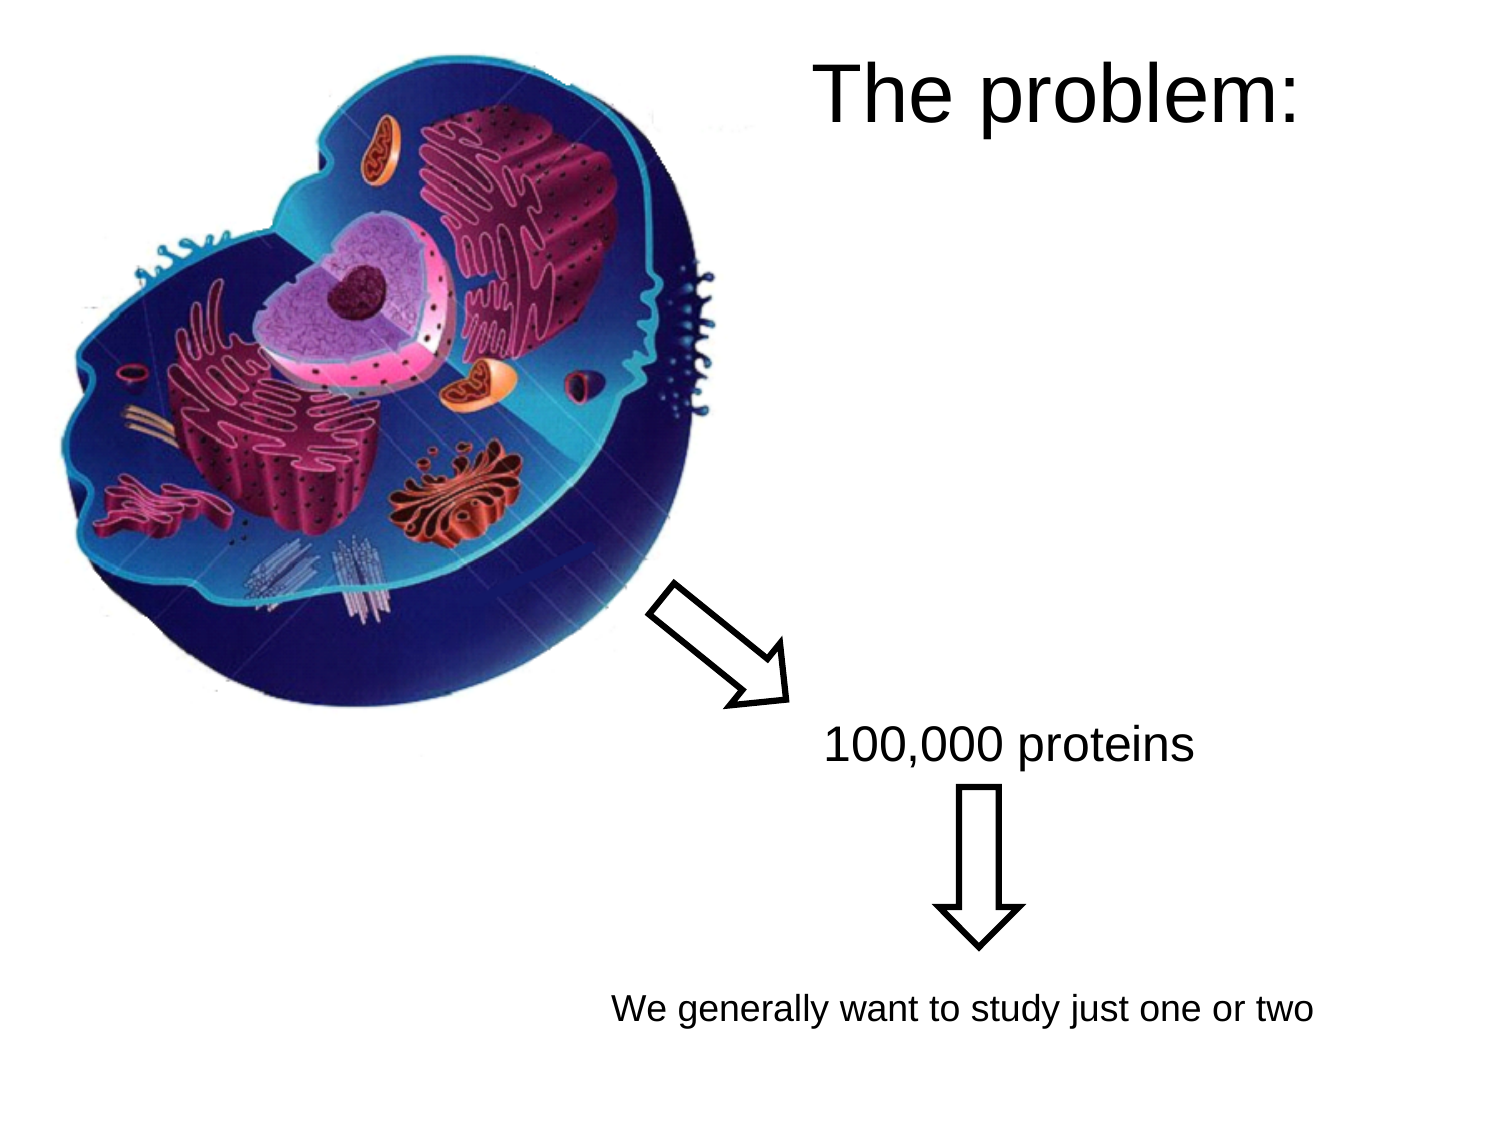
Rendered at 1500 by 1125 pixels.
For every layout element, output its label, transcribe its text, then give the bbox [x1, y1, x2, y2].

chart [0, 0, 762, 757]
text_box 100,000 proteins [809, 704, 1329, 780]
text_box We generally want to study just one or two [596, 976, 1365, 1037]
text_box The problem: [797, 31, 1459, 147]
chart [655, 589, 762, 701]
